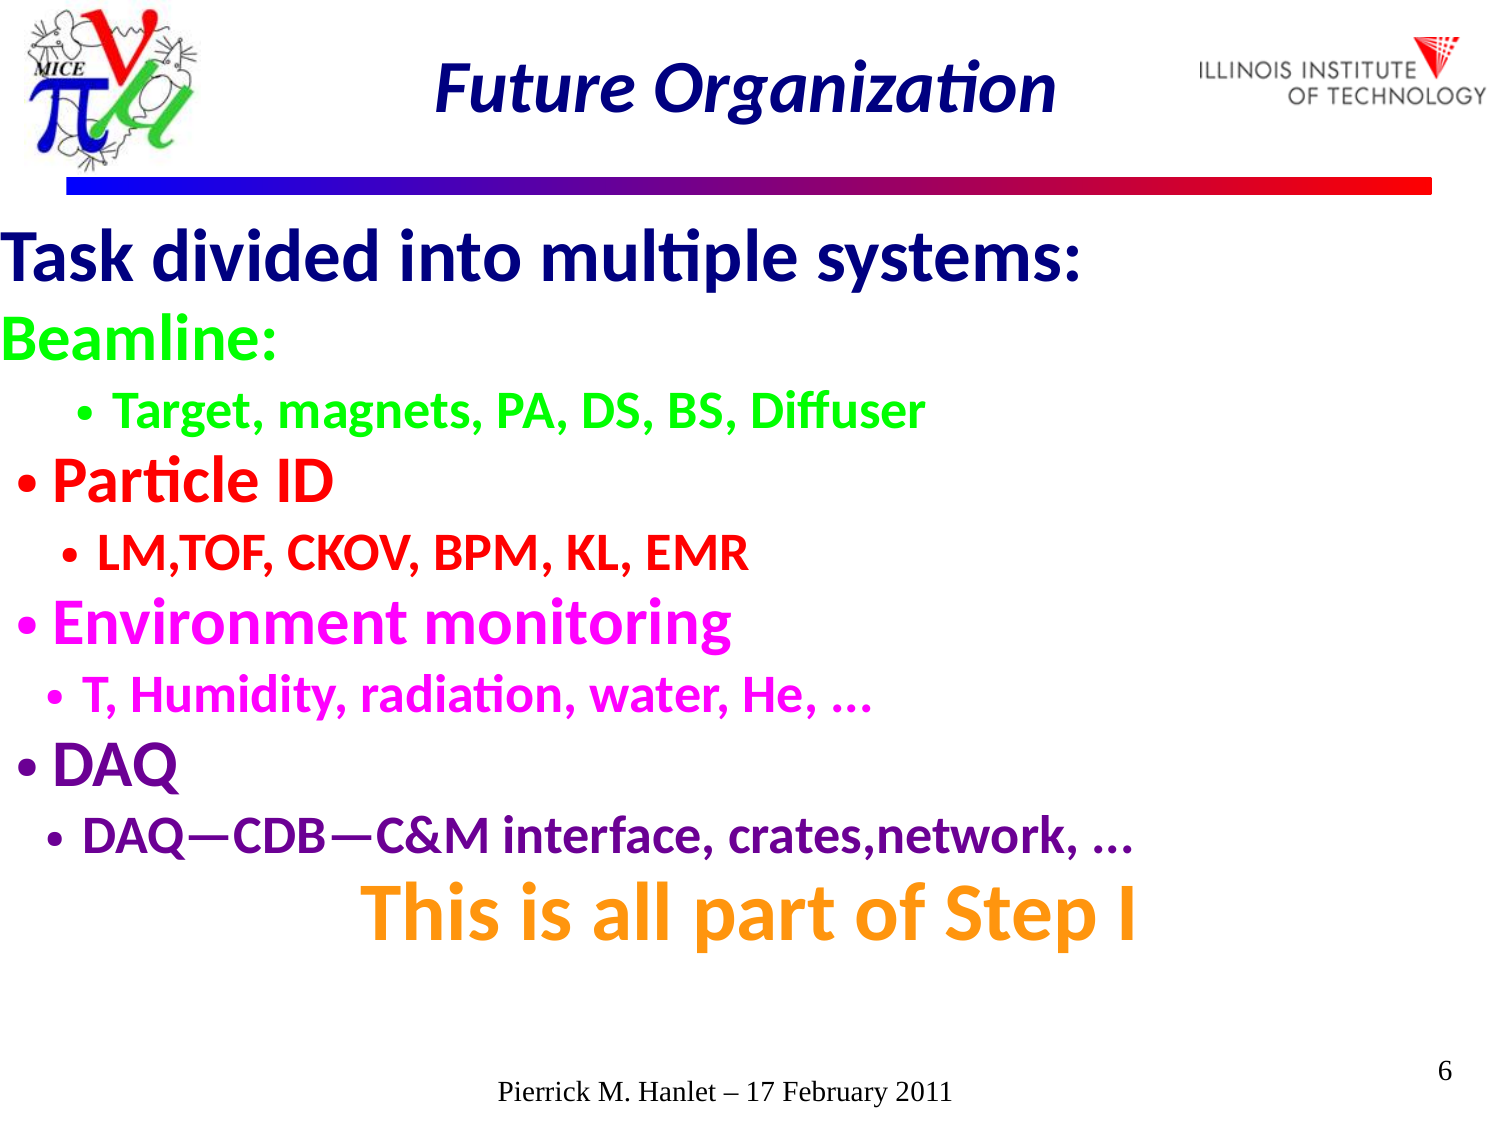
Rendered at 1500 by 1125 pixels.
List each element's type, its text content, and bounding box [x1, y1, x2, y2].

picture [1259, 37, 1500, 113]
picture [24, 0, 201, 175]
title Future Organization [234, 32, 1259, 157]
text_box Task divided into multiple systems: Beamline: Target, magnets, PA, DS, BS, Diffuser Particle ID LM,TOF, CKOV, BPM, KL, EMR Environment monitoring T, Humidity, radiation, water, He, ... DAQ DAQ—CDB—C&M interface, crates,network, ... This is all part of Step I [0, 224, 1500, 1125]
